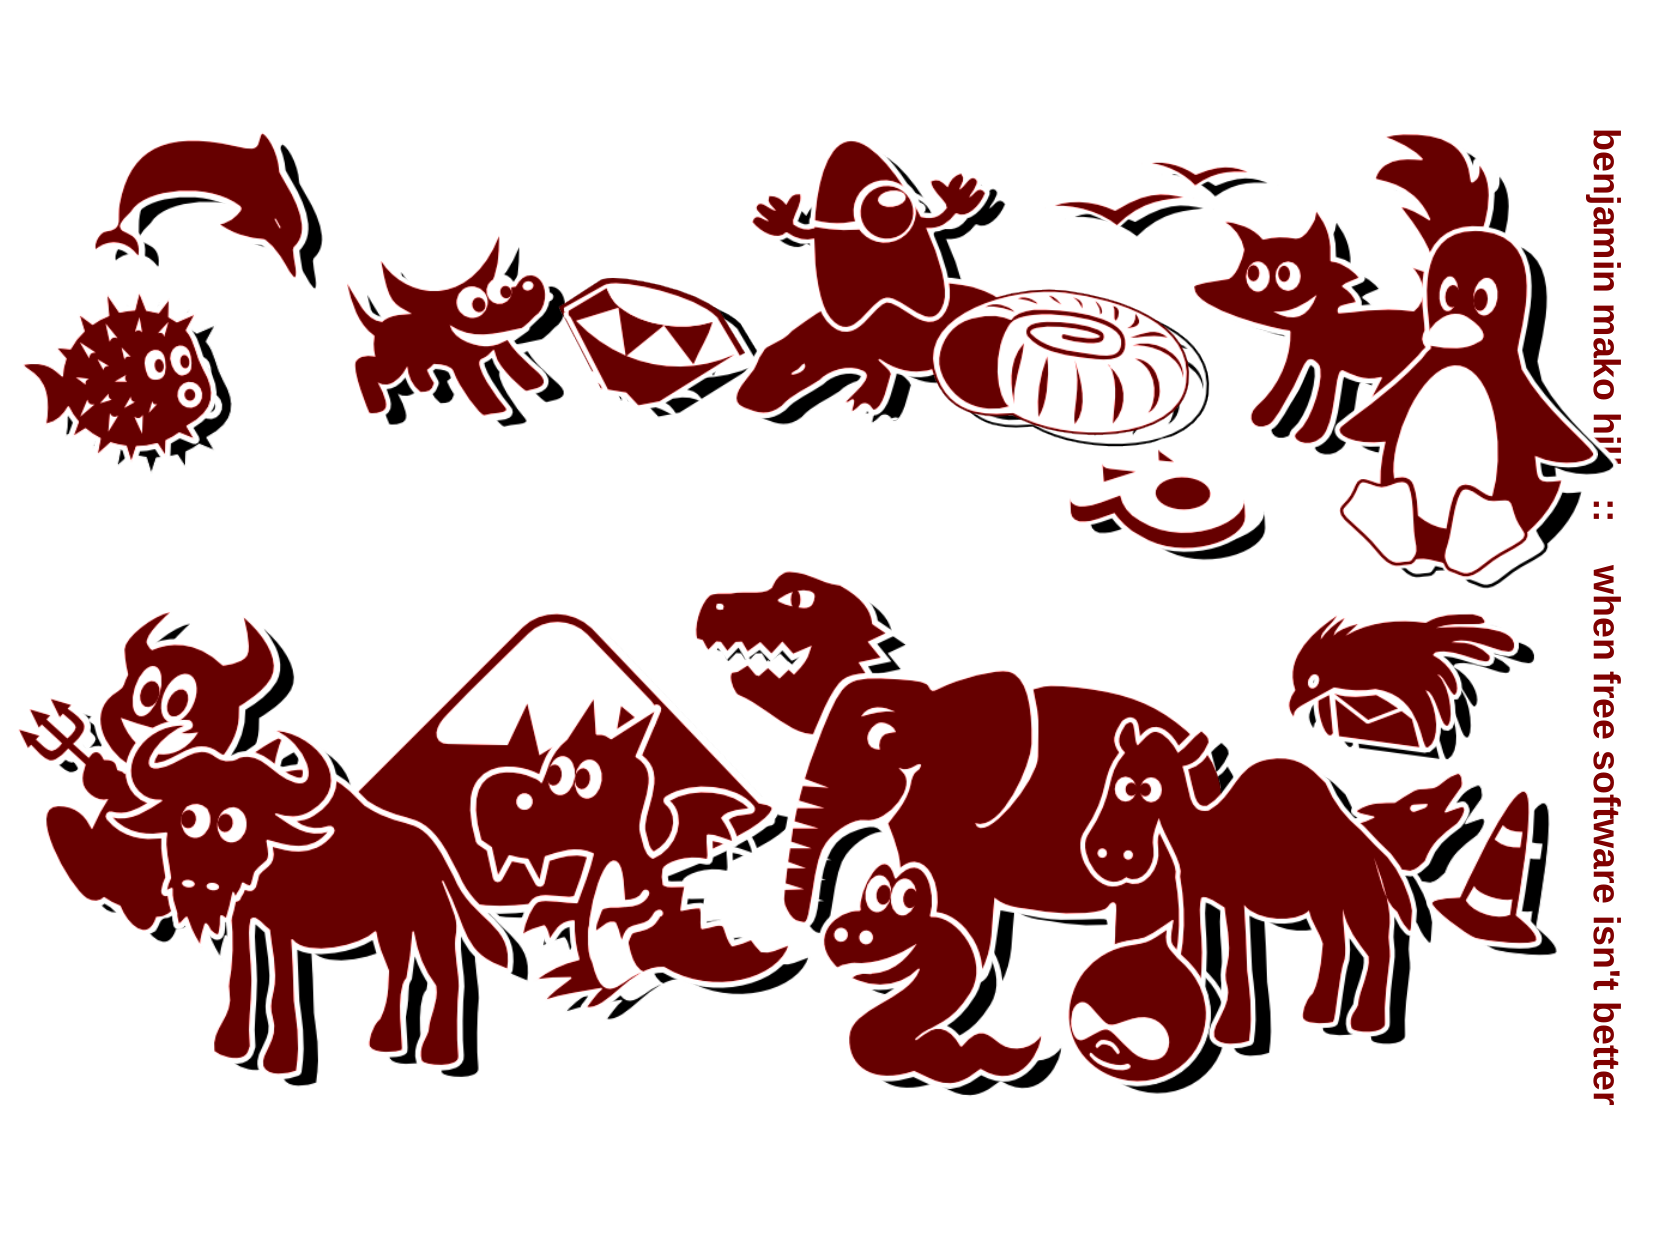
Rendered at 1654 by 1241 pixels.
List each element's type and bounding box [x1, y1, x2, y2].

picture [13, 127, 1618, 1101]
